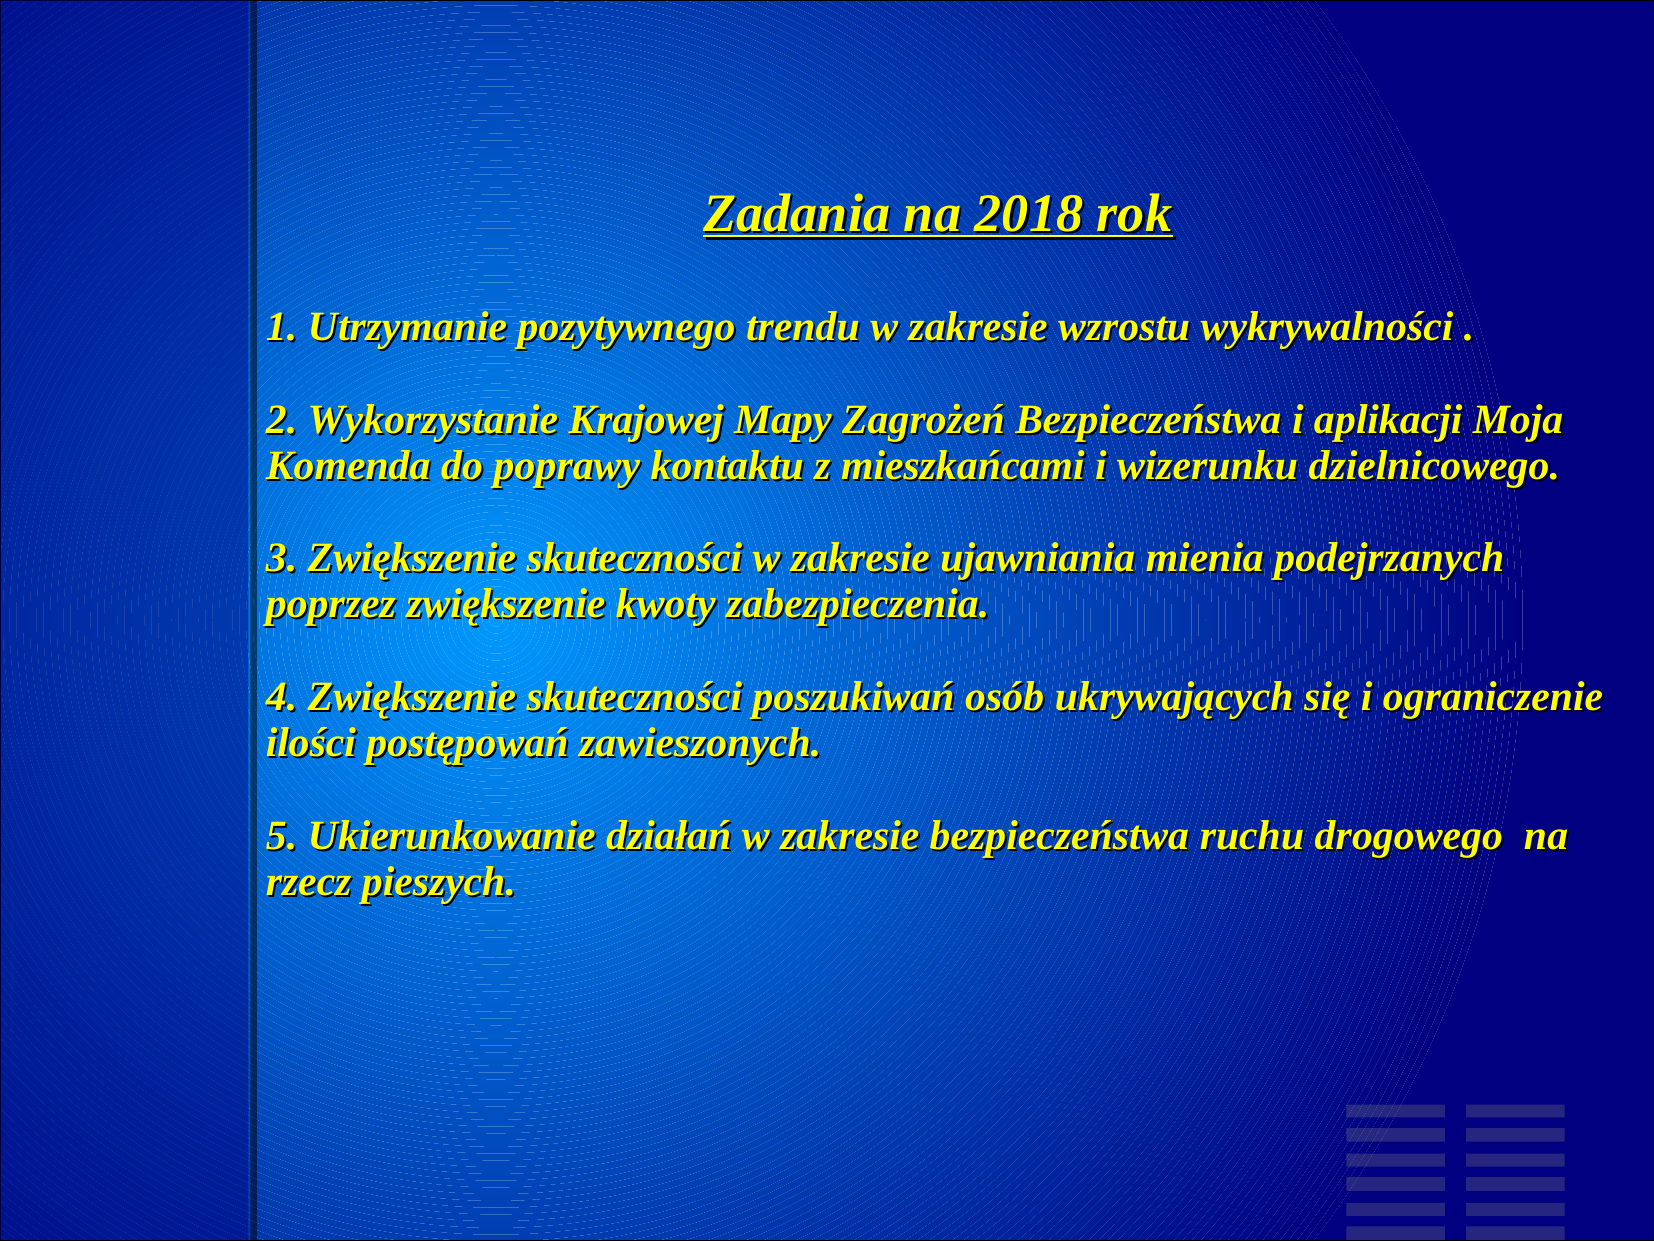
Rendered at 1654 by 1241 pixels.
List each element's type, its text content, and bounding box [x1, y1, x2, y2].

text_box Zadania na 2018 rok 1. Utrzymanie pozytywnego trendu w zakresie wzrostu wykrywalności . 2. Wykorzystanie Krajowej Mapy Zagrożeń Bezpieczeństwa i aplikacji Moja Komenda do poprawy kontaktu z mieszkańcami i wizerunku dzielnicowego. 3. Zwiększenie skuteczności w zakresie ujawniania mienia podejrzanych poprzez zwiększenie kwoty zabezpieczenia. 4. Zwiększenie skuteczności poszukiwań osób ukrywających się i ograniczenie ilości postępowań zawieszonych. 5. Ukierunkowanie działań w zakresie bezpieczeństwa ruchu drogowego na rzecz pieszych. [265, 56, 1625, 1077]
